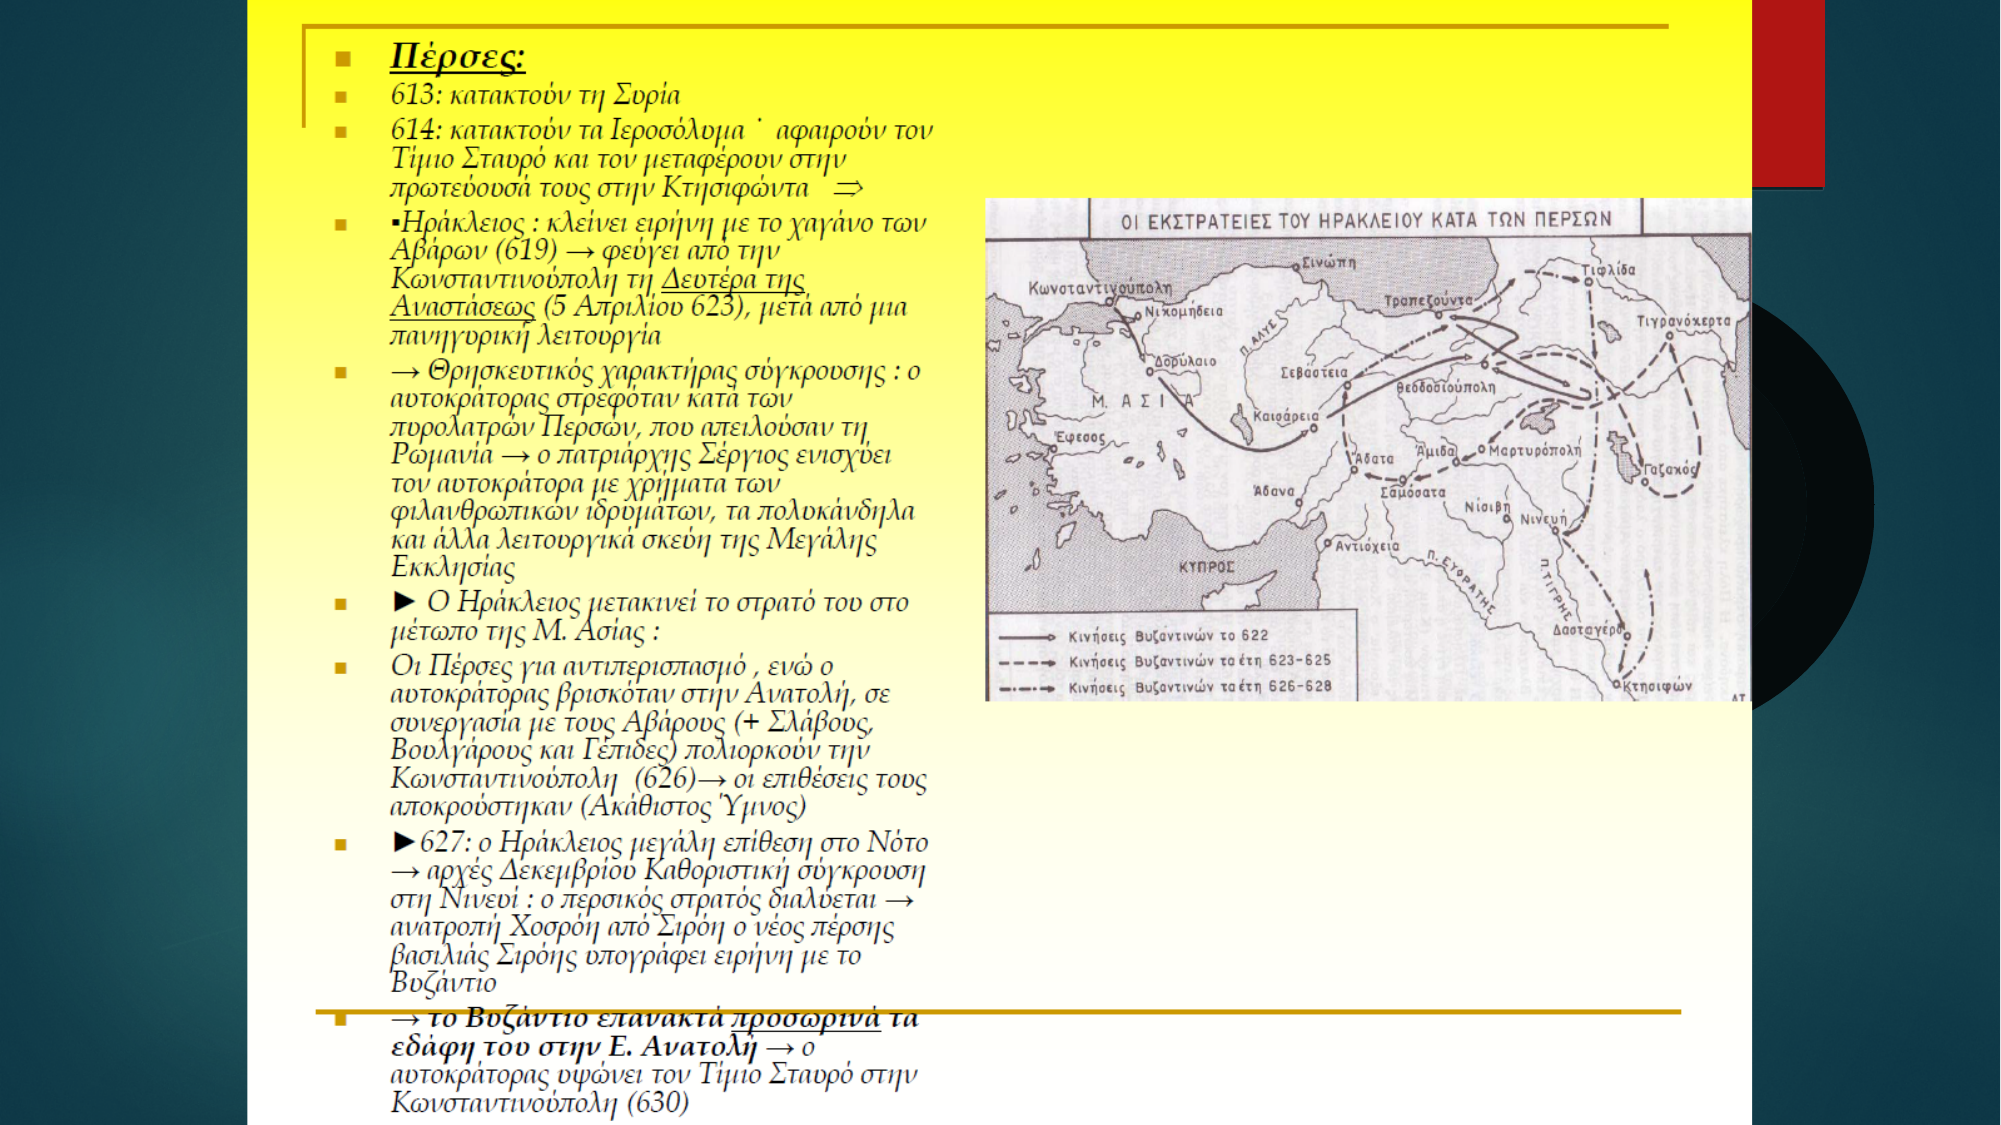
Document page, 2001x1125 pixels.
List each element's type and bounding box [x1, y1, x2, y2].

picture [247, 0, 1753, 1125]
